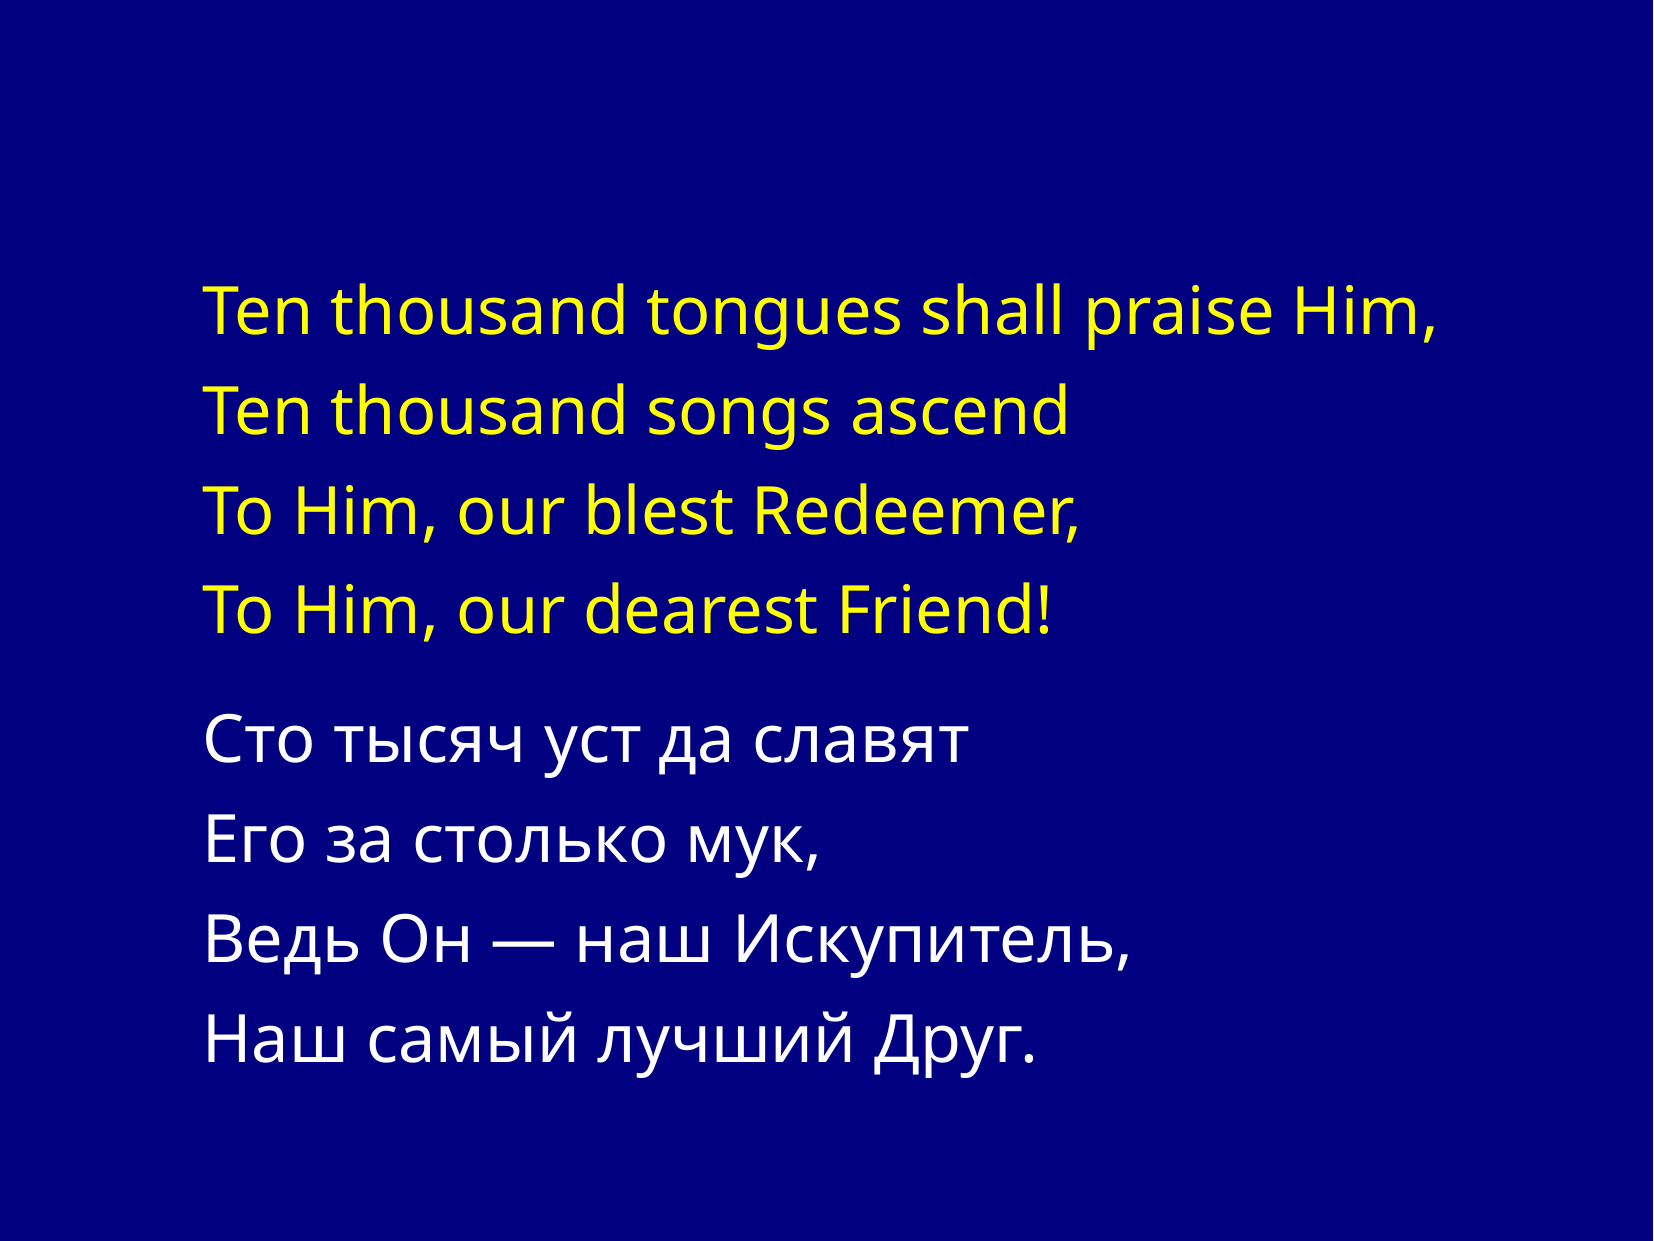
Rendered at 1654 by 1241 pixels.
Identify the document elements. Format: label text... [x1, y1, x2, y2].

text_box Ten thousand tongues shall praise Him, Ten thousand songs ascend To Him, our blest Redeemer, To Him, our dearest Friend! [75, 56, 1576, 638]
text_box Сто тысяч уст да славят Его за столько мук, Ведь Он — наш Искупитель, Наш самый лучший Друг. [75, 675, 1576, 1163]
